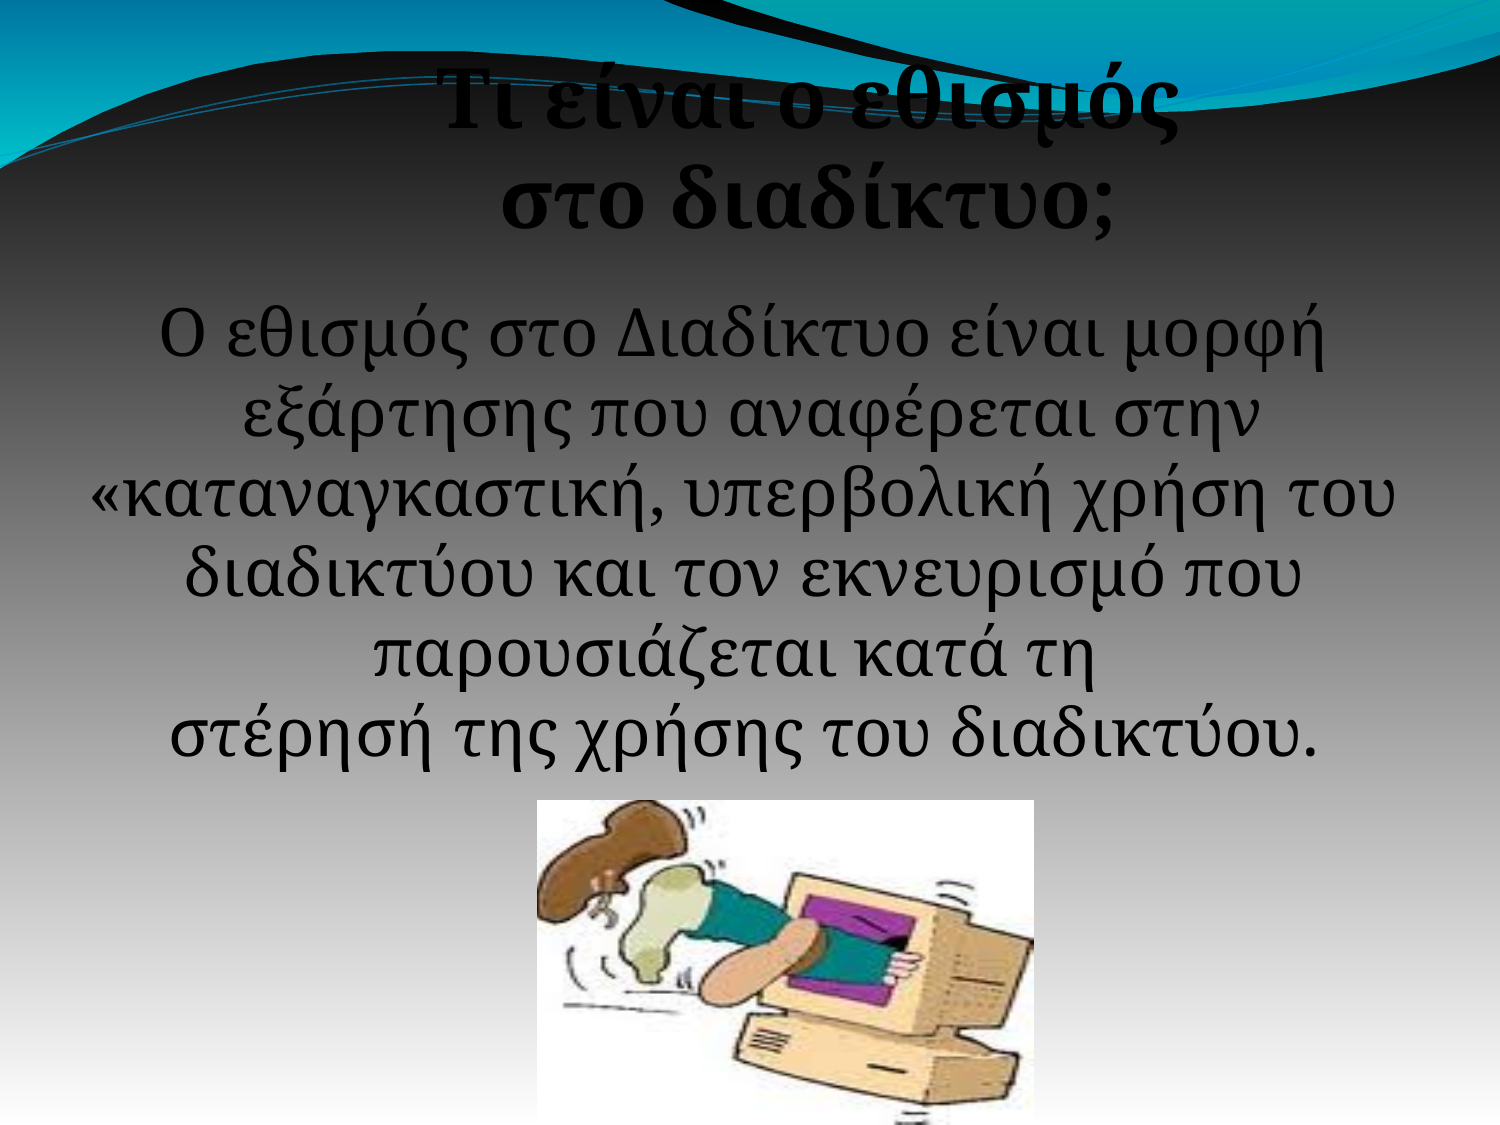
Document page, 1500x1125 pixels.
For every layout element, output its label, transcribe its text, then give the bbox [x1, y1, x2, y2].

picture [537, 800, 1034, 1125]
text_box Τι είναι ο εθισμός στο διαδίκτυο; Ο εθισμός στο Διαδίκτυο είναι μορφή εξάρτησης που αναφέρεται στην «καταναγκαστική, υπερβολική χρήση του διαδικτύου και τον εκνευρισμό που παρουσιάζεται κατά τη στέρησή της χρήσης του διαδικτύου. [41, 37, 1447, 778]
